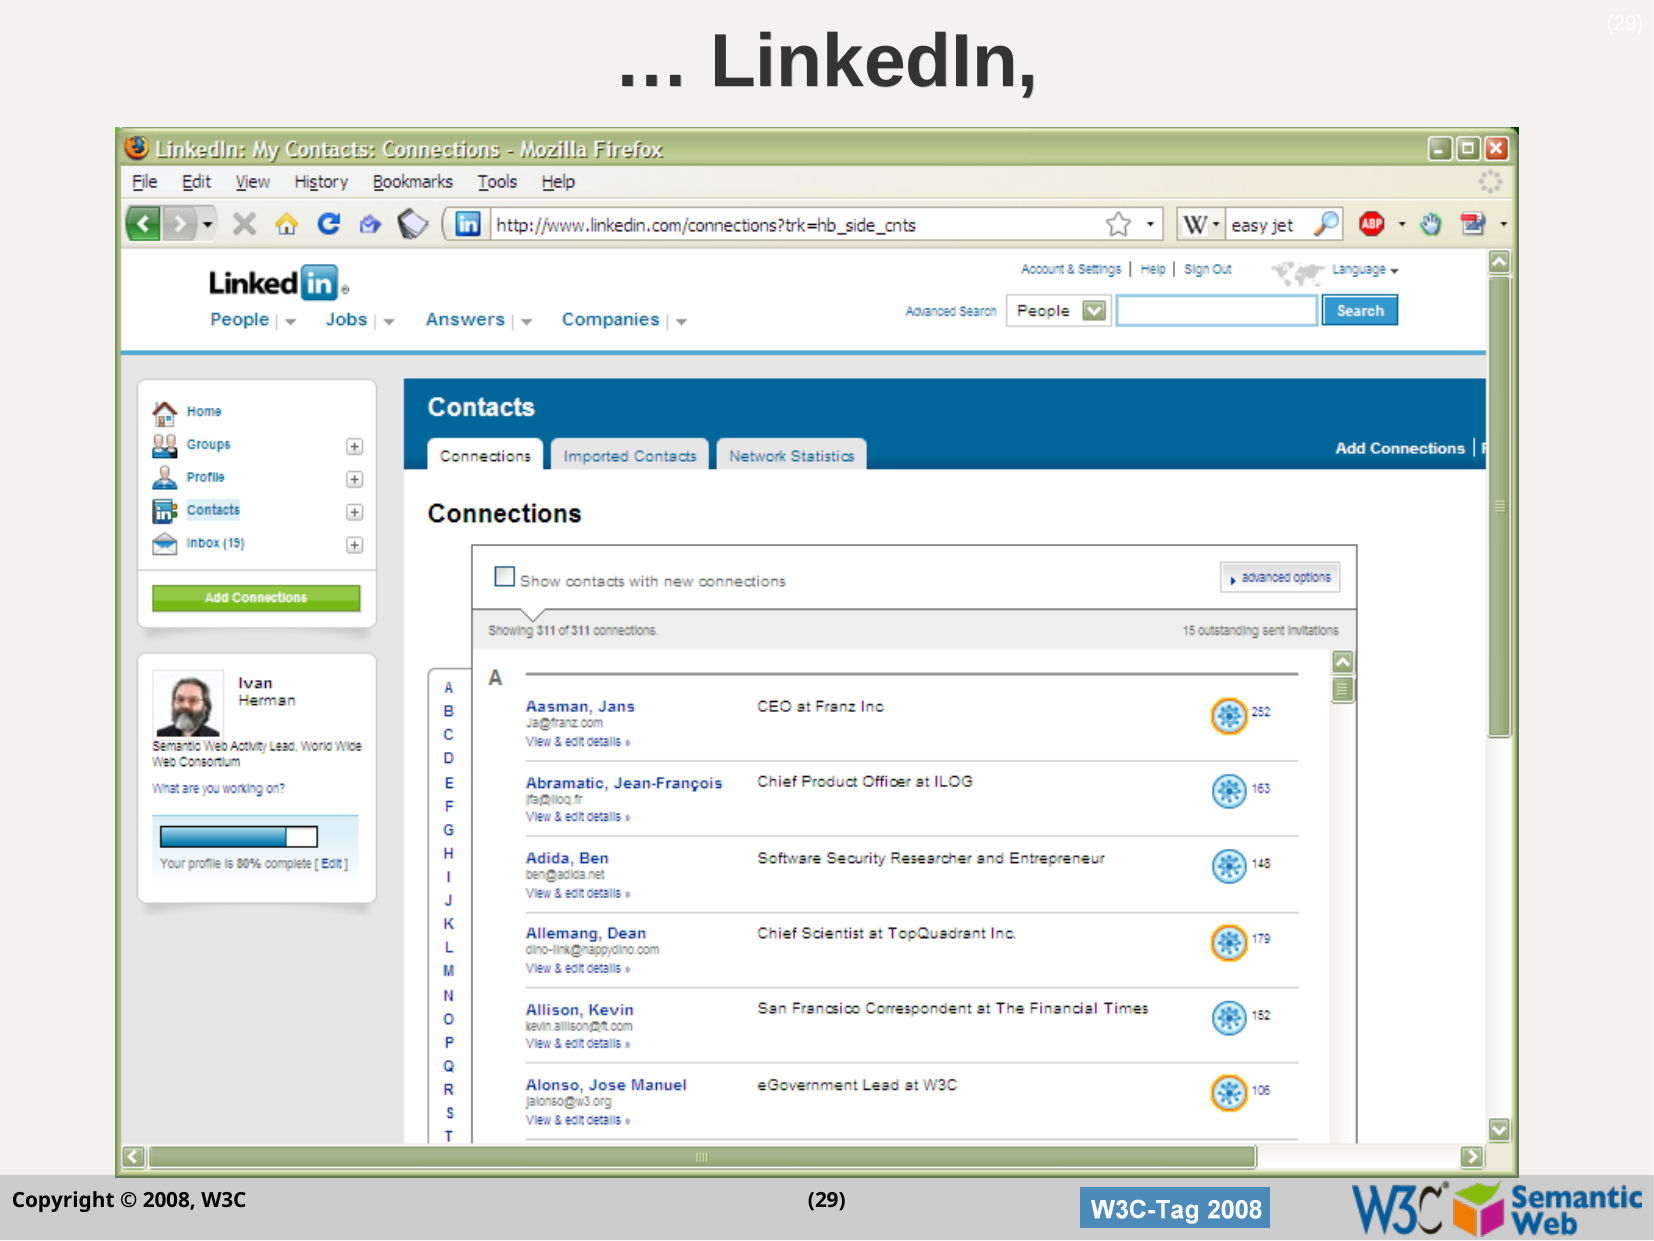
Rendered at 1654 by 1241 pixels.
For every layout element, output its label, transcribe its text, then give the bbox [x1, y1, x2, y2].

picture [115, 127, 1642, 1237]
picture [1080, 1187, 1270, 1228]
title … LinkedIn, [0, 0, 1654, 119]
